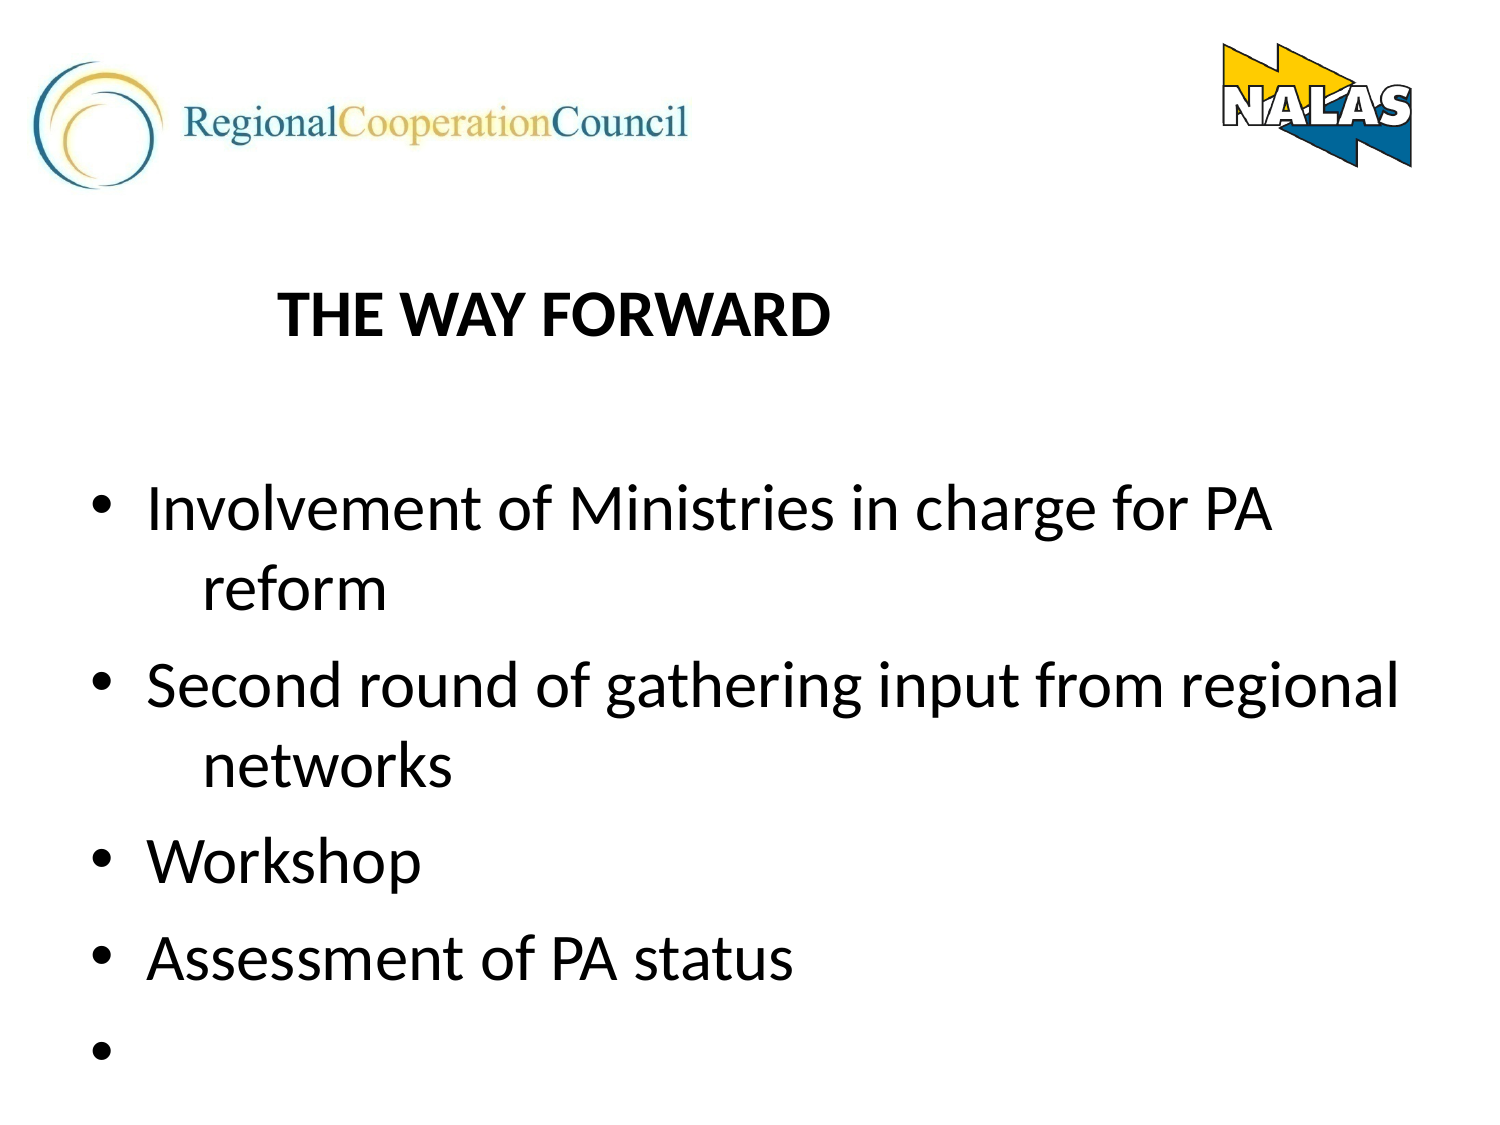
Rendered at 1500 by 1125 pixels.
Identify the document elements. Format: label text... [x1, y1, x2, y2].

picture [1222, 42, 1412, 168]
picture [27, 53, 692, 197]
list THE WAY FORWARD Involvement of Ministries in charge for PA reform Second round of gathering input from regional networks Workshop Assessment of PA status [75, 262, 1436, 1071]
